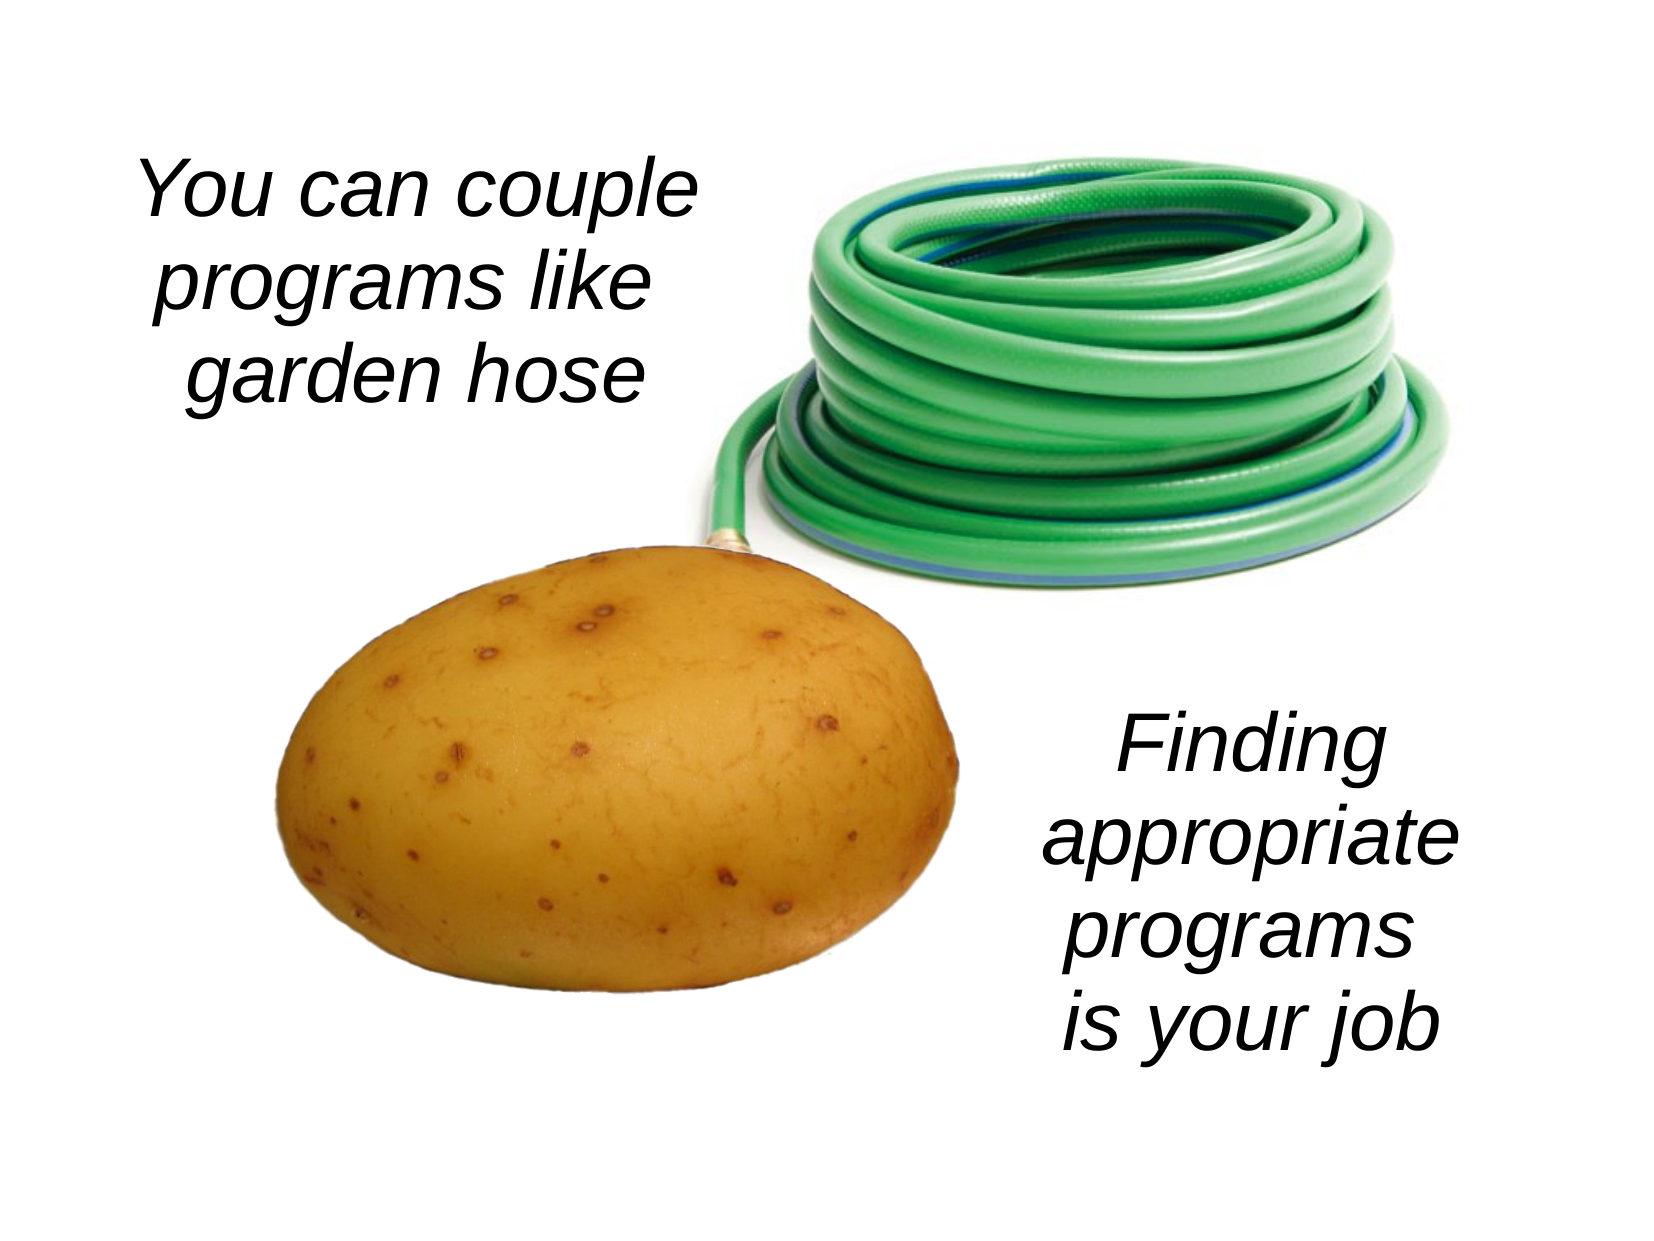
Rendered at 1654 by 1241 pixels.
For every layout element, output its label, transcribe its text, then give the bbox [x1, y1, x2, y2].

text_box Finding appropriate programs is your job [968, 696, 1536, 1241]
picture [271, 92, 1465, 996]
text_box You can couple programs like garden hose [0, 127, 839, 649]
